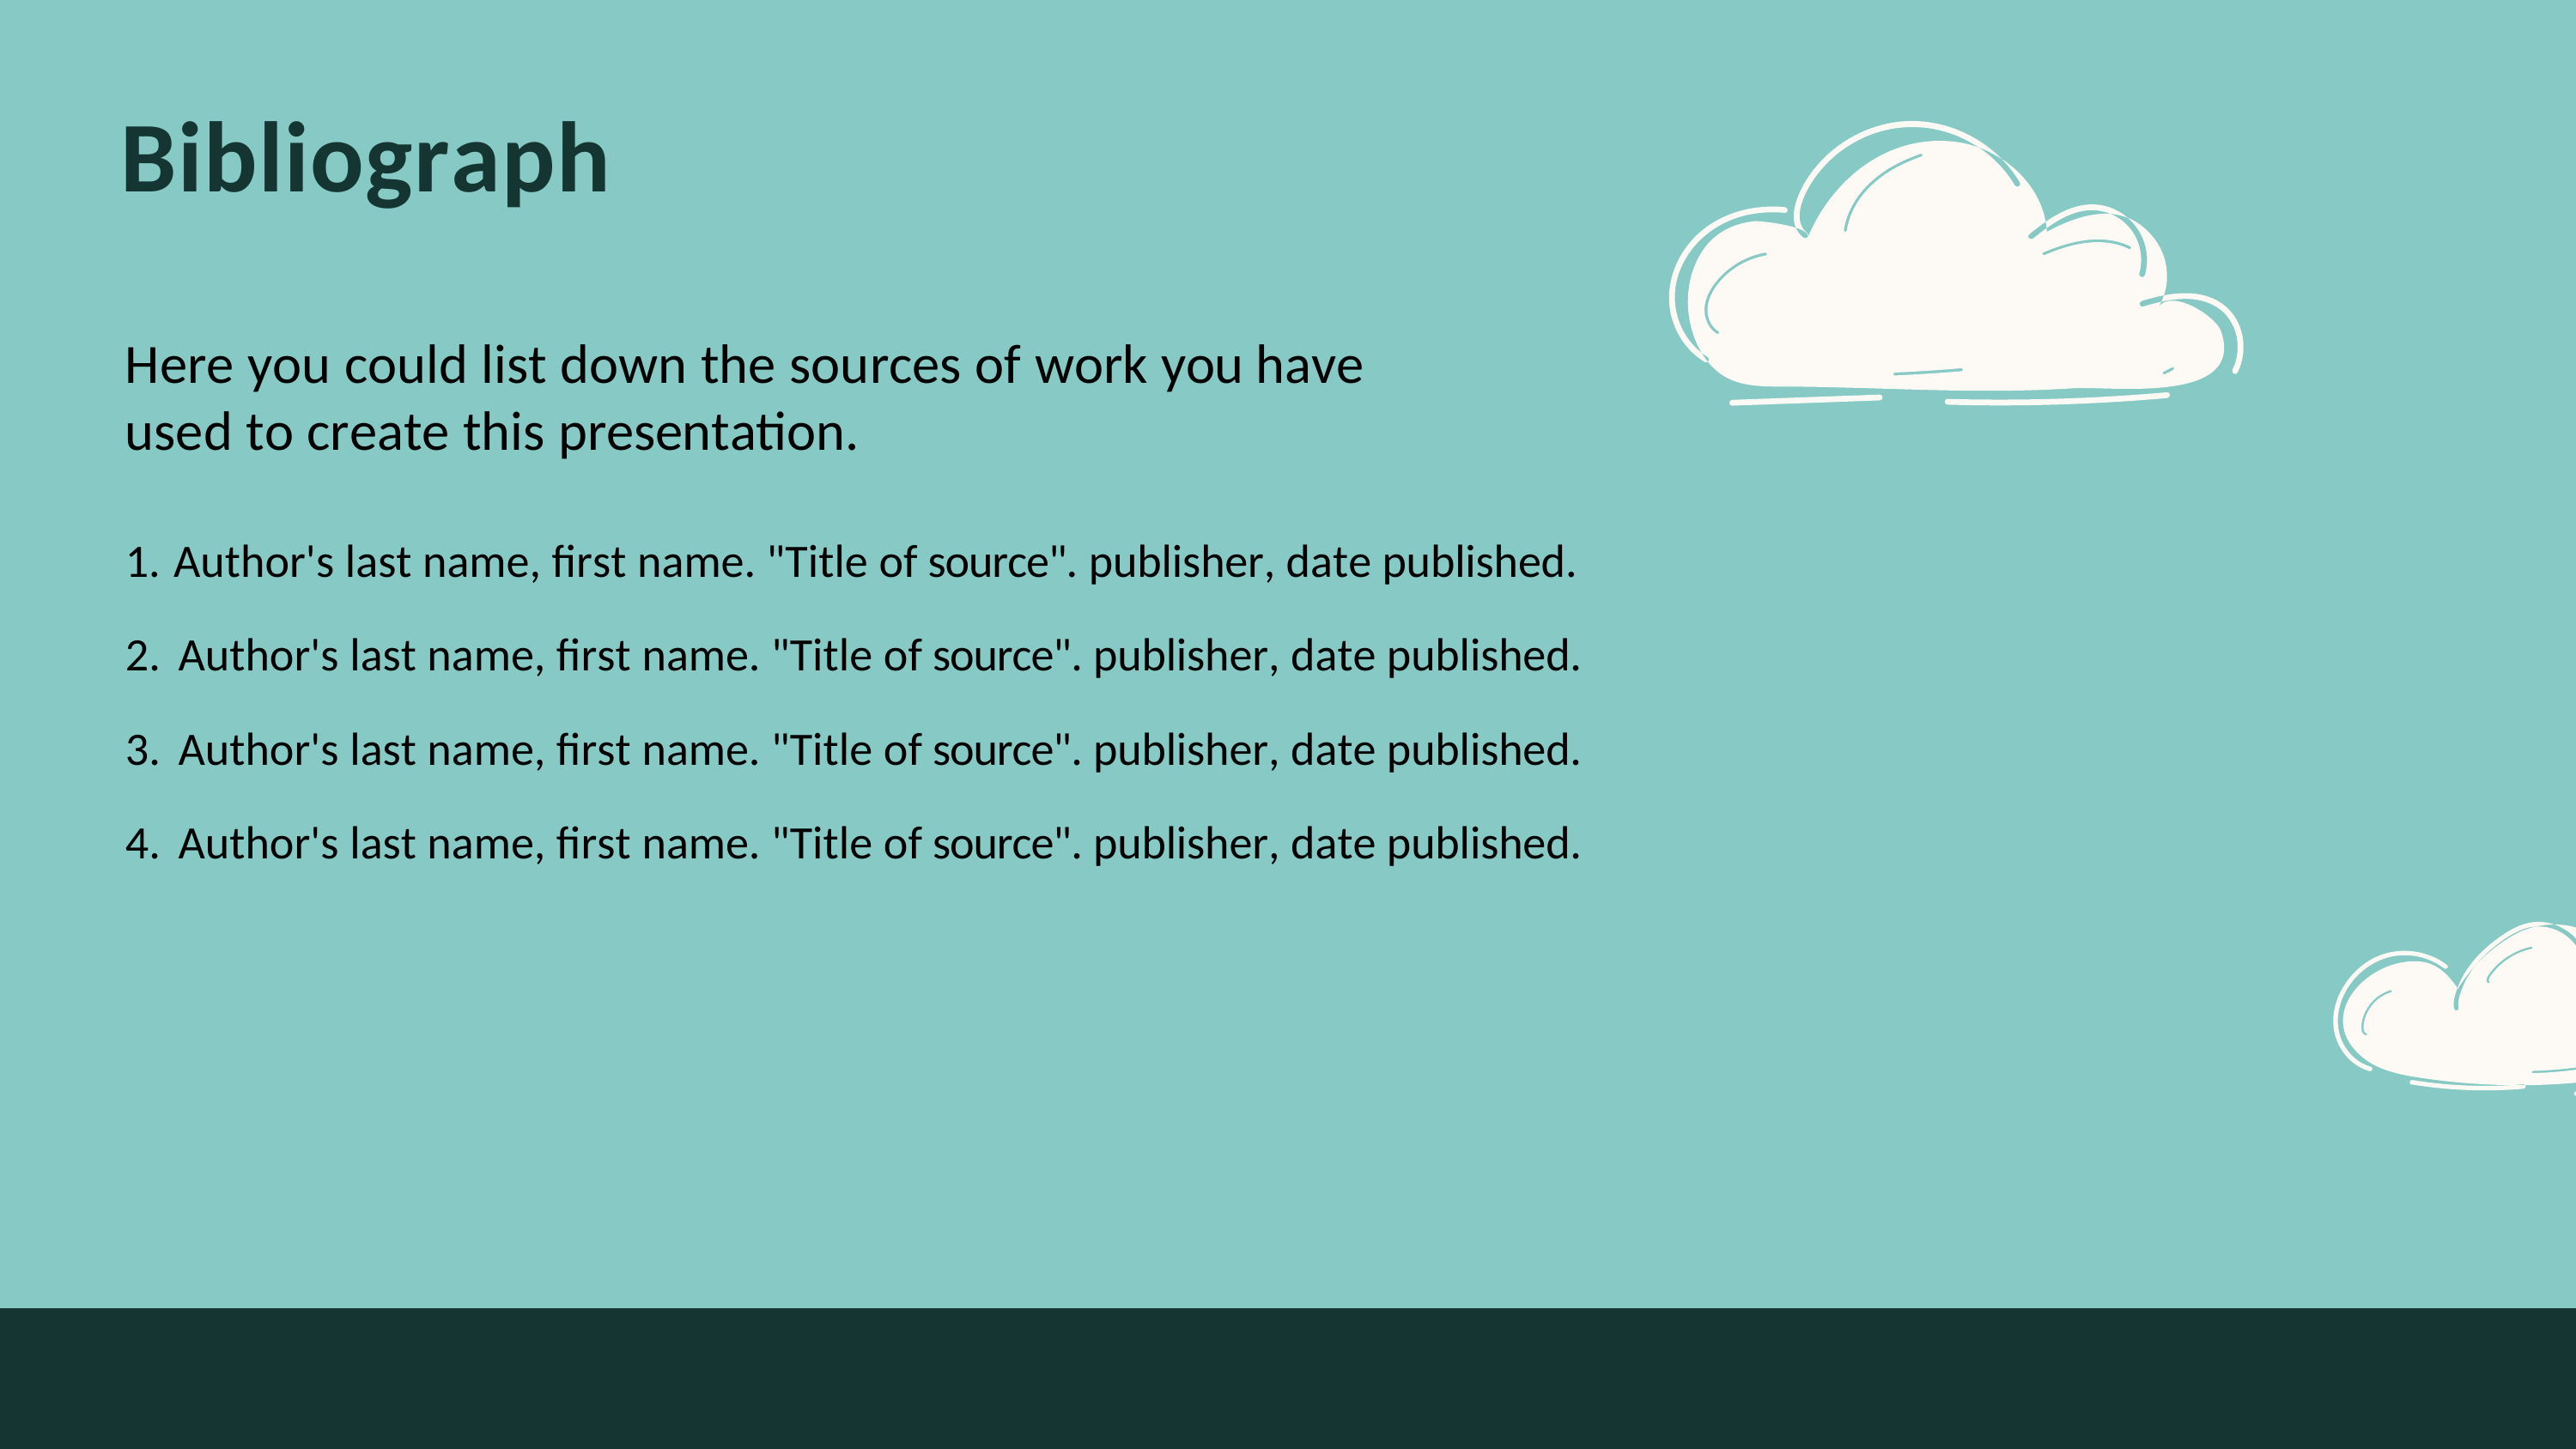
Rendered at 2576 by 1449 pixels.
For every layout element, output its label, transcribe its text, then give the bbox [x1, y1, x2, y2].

text_box [0, 1308, 2576, 1449]
picture [2307, 919, 2576, 1100]
list Here you could list down the sources of work you have used to create this presentation. Author's last name, first name. "Title of source". publisher, date published. Author's last name, first name. "Title of source". publisher, date published. Author's last name, first name. "Title of source". publisher, date published. Author's last name, first name. "Title of source". publisher, date published. [121, 325, 1822, 890]
picture [1642, 113, 2271, 413]
title Bibliograph [118, 89, 2437, 214]
